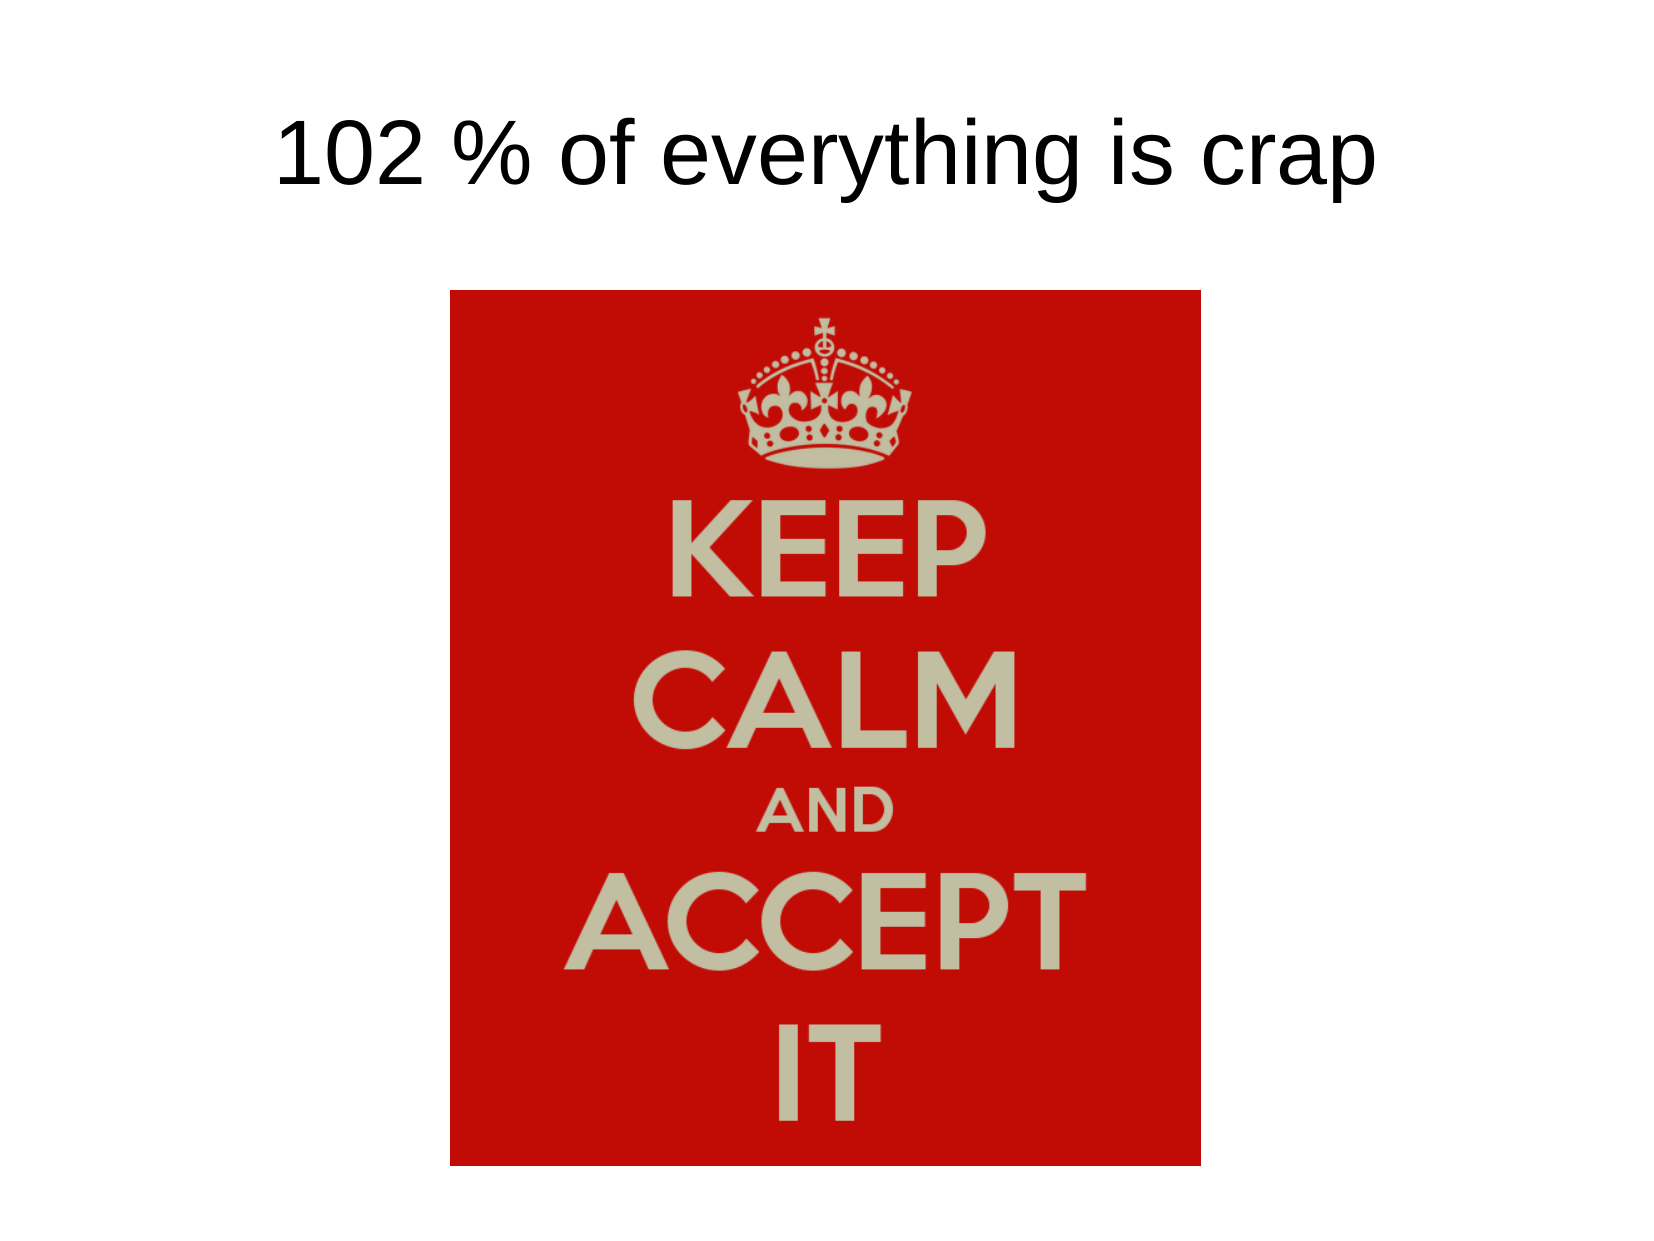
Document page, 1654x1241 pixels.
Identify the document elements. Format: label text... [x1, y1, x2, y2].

picture [450, 290, 1201, 1166]
title 102 % of everything is crap [82, 49, 1571, 257]
